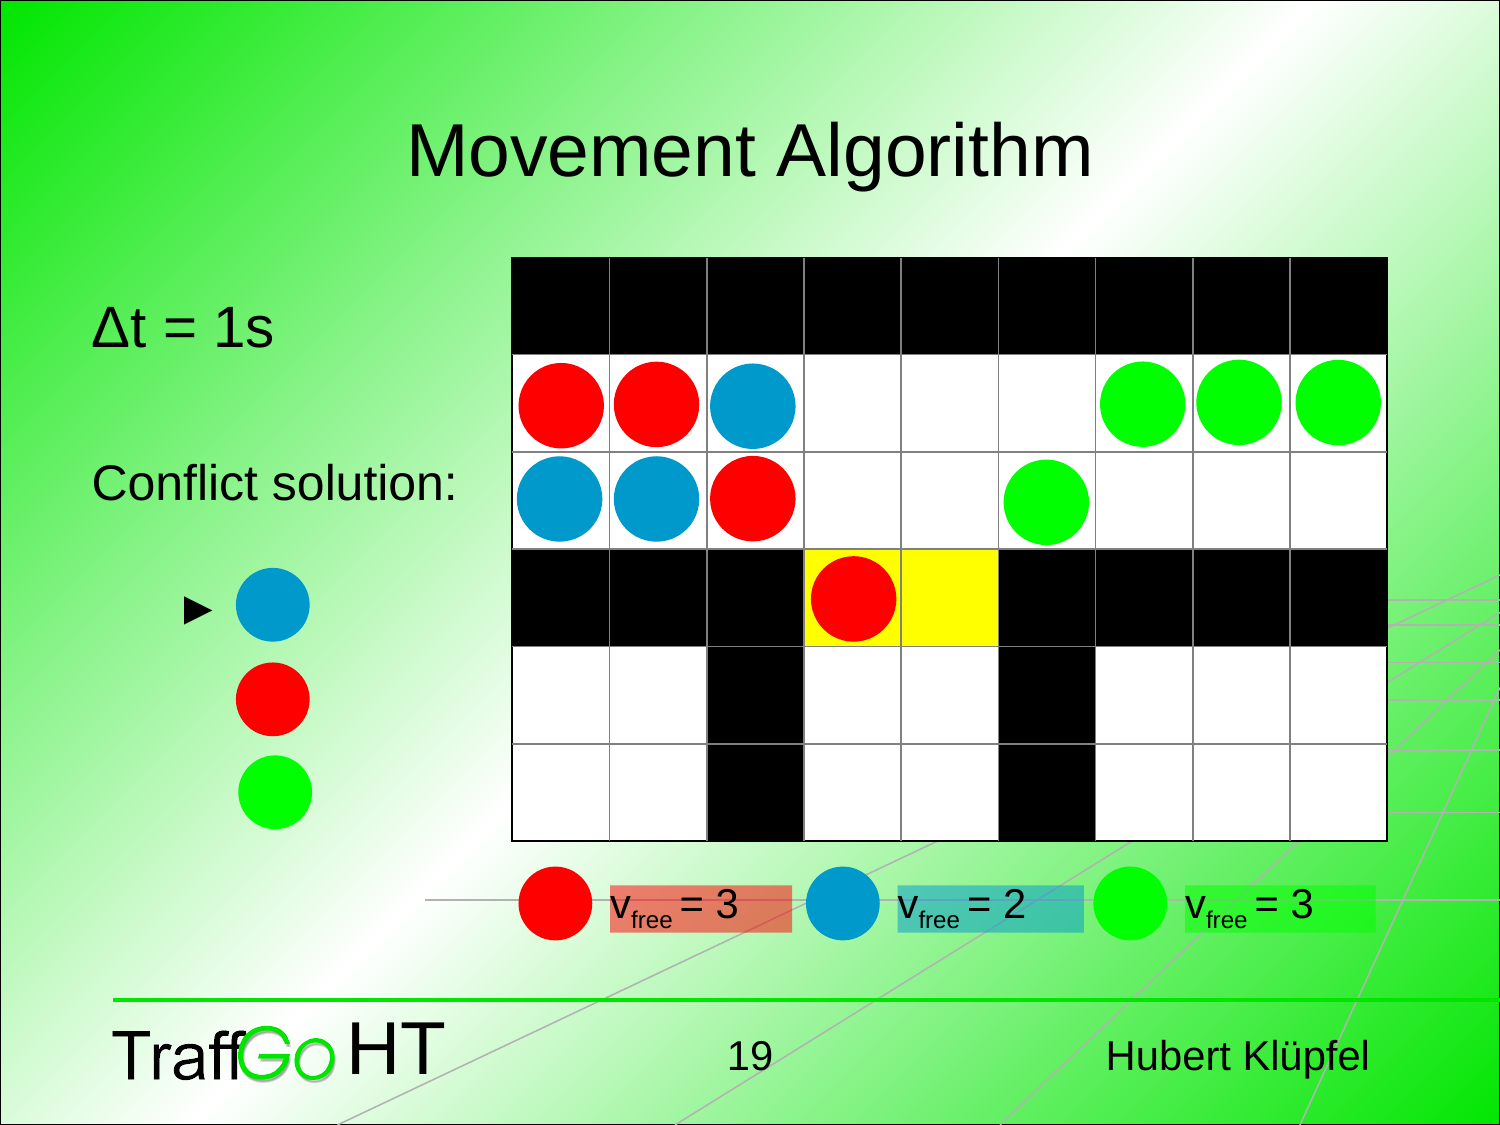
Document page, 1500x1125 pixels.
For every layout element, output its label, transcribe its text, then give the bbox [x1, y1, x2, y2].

text_box [708, 647, 803, 743]
text_box [1096, 647, 1192, 743]
text_box [999, 453, 1095, 548]
text_box [708, 745, 803, 841]
text_box [1194, 355, 1289, 451]
text_box [1291, 257, 1388, 841]
text_box [610, 257, 707, 354]
text_box vfree = 3 [1185, 885, 1376, 933]
text_box [1194, 257, 1290, 354]
text_box vfree = 2 [897, 885, 1084, 933]
text_box [610, 647, 706, 743]
text_box [610, 355, 706, 451]
text_box [242, 574, 304, 636]
text_box [244, 761, 306, 823]
text_box [902, 453, 998, 548]
text_box [708, 550, 803, 646]
text_box [902, 355, 998, 451]
text_box [610, 745, 706, 841]
text_box [1096, 355, 1192, 451]
text_box [1194, 453, 1289, 548]
text_box [1096, 550, 1192, 646]
text_box [512, 257, 609, 354]
text_box [610, 550, 706, 646]
picture [112, 1024, 338, 1085]
text_box [512, 745, 609, 841]
text_box [902, 647, 998, 743]
text_box [512, 550, 609, 646]
text_box [902, 550, 998, 646]
text_box [1099, 872, 1161, 935]
text_box Δt = 1s Conflict solution: [76, 297, 475, 517]
text_box [708, 355, 803, 451]
text_box [999, 257, 1095, 354]
text_box [512, 355, 609, 451]
text_box [805, 550, 900, 646]
text_box [805, 355, 900, 451]
text_box [1194, 647, 1289, 743]
text_box [902, 745, 998, 841]
title Movement Algorithm [112, 97, 1388, 203]
text_box [999, 550, 1095, 646]
text_box [805, 453, 900, 548]
text_box [708, 257, 804, 354]
text_box [805, 647, 900, 743]
text_box [708, 453, 803, 548]
text_box [1096, 257, 1193, 354]
text_box [1096, 453, 1192, 548]
text_box [524, 872, 587, 935]
text_box [1096, 745, 1192, 841]
text_box [812, 872, 874, 935]
text_box [512, 453, 609, 548]
text_box [805, 745, 900, 841]
text_box [1194, 745, 1289, 841]
text_box [610, 453, 706, 548]
text_box [902, 257, 998, 354]
text_box [805, 257, 901, 354]
text_box [242, 668, 304, 730]
text_box [999, 647, 1095, 743]
text_box [512, 647, 609, 743]
text_box vfree = 3 [610, 885, 793, 933]
text_box [999, 745, 1095, 841]
text_box [1194, 550, 1289, 646]
text_box [999, 355, 1095, 451]
